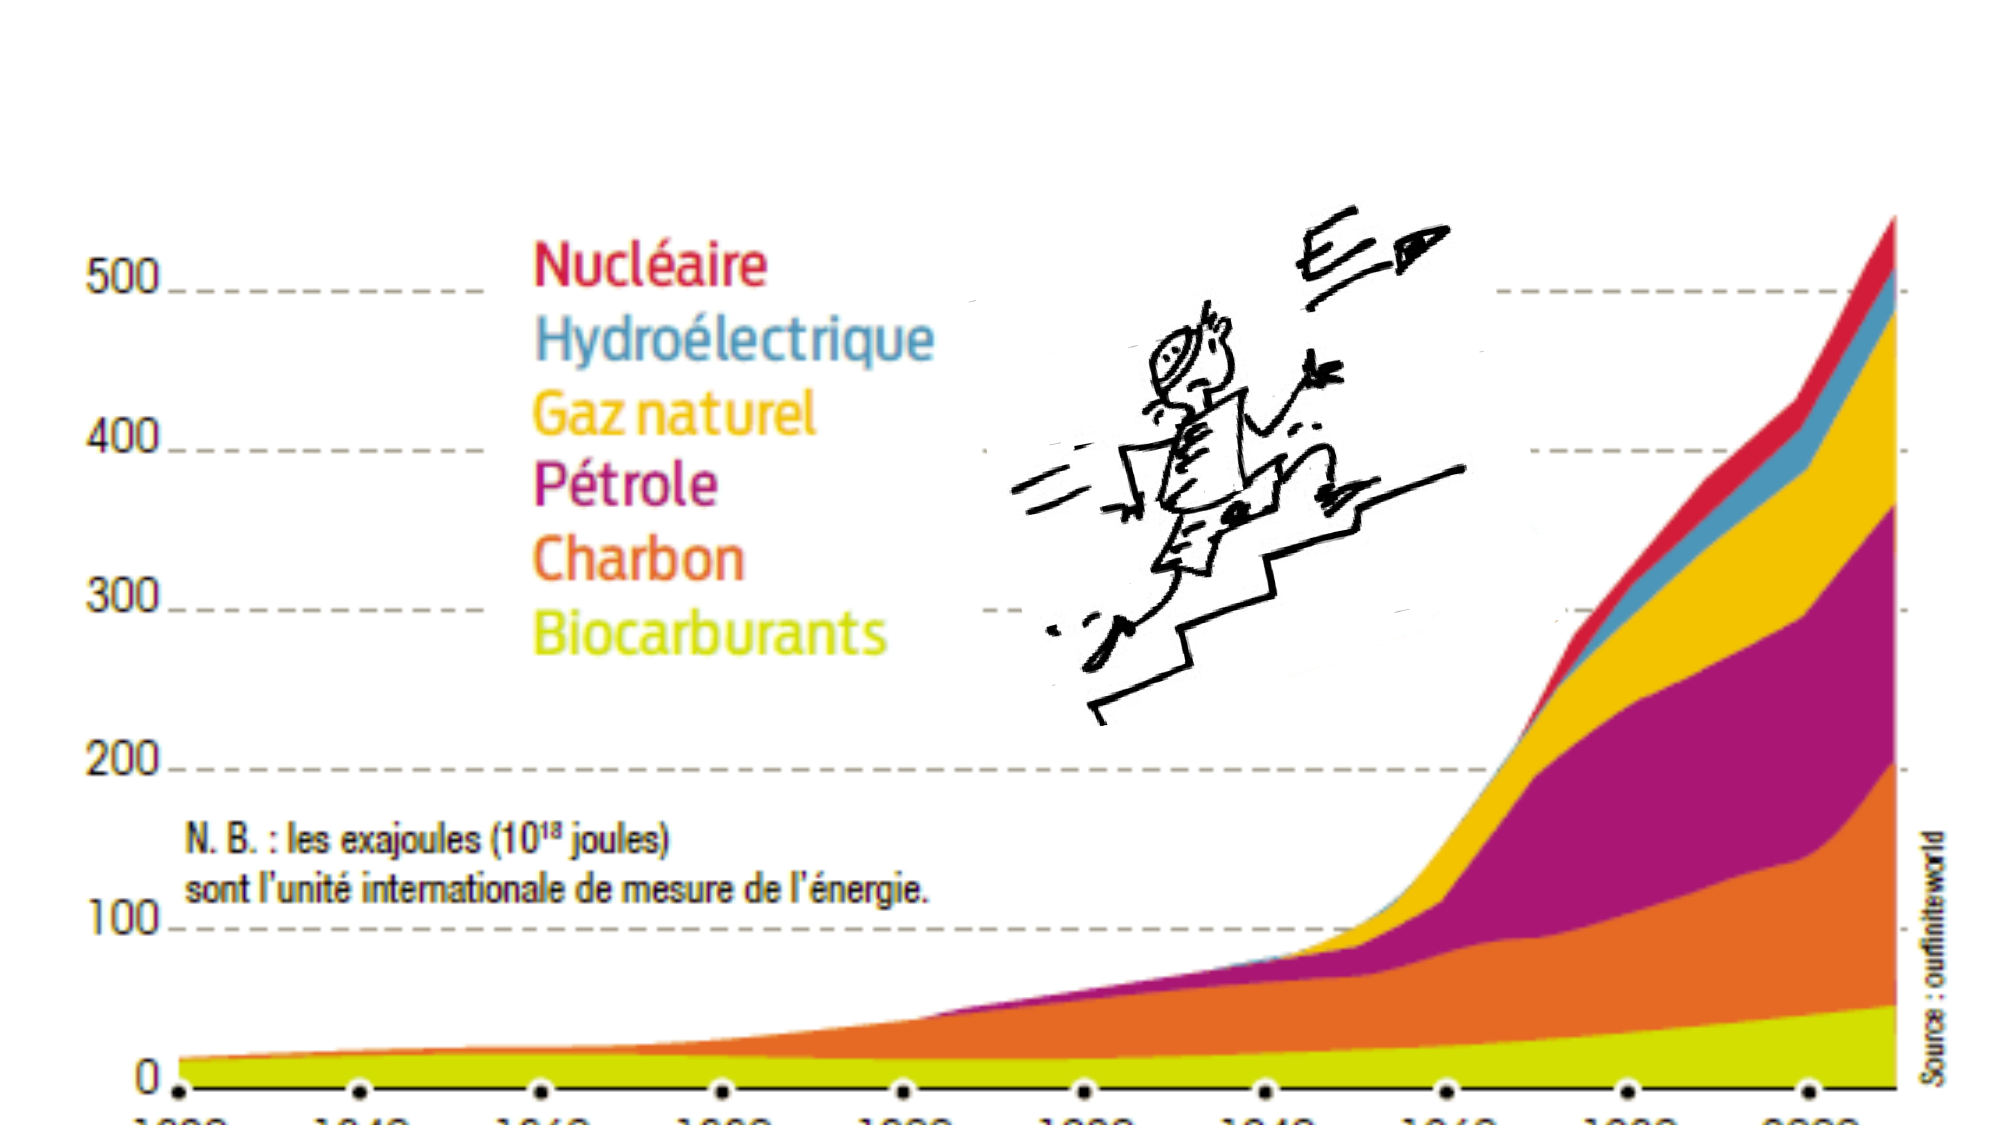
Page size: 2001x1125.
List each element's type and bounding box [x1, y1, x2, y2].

picture [42, 135, 2000, 1125]
